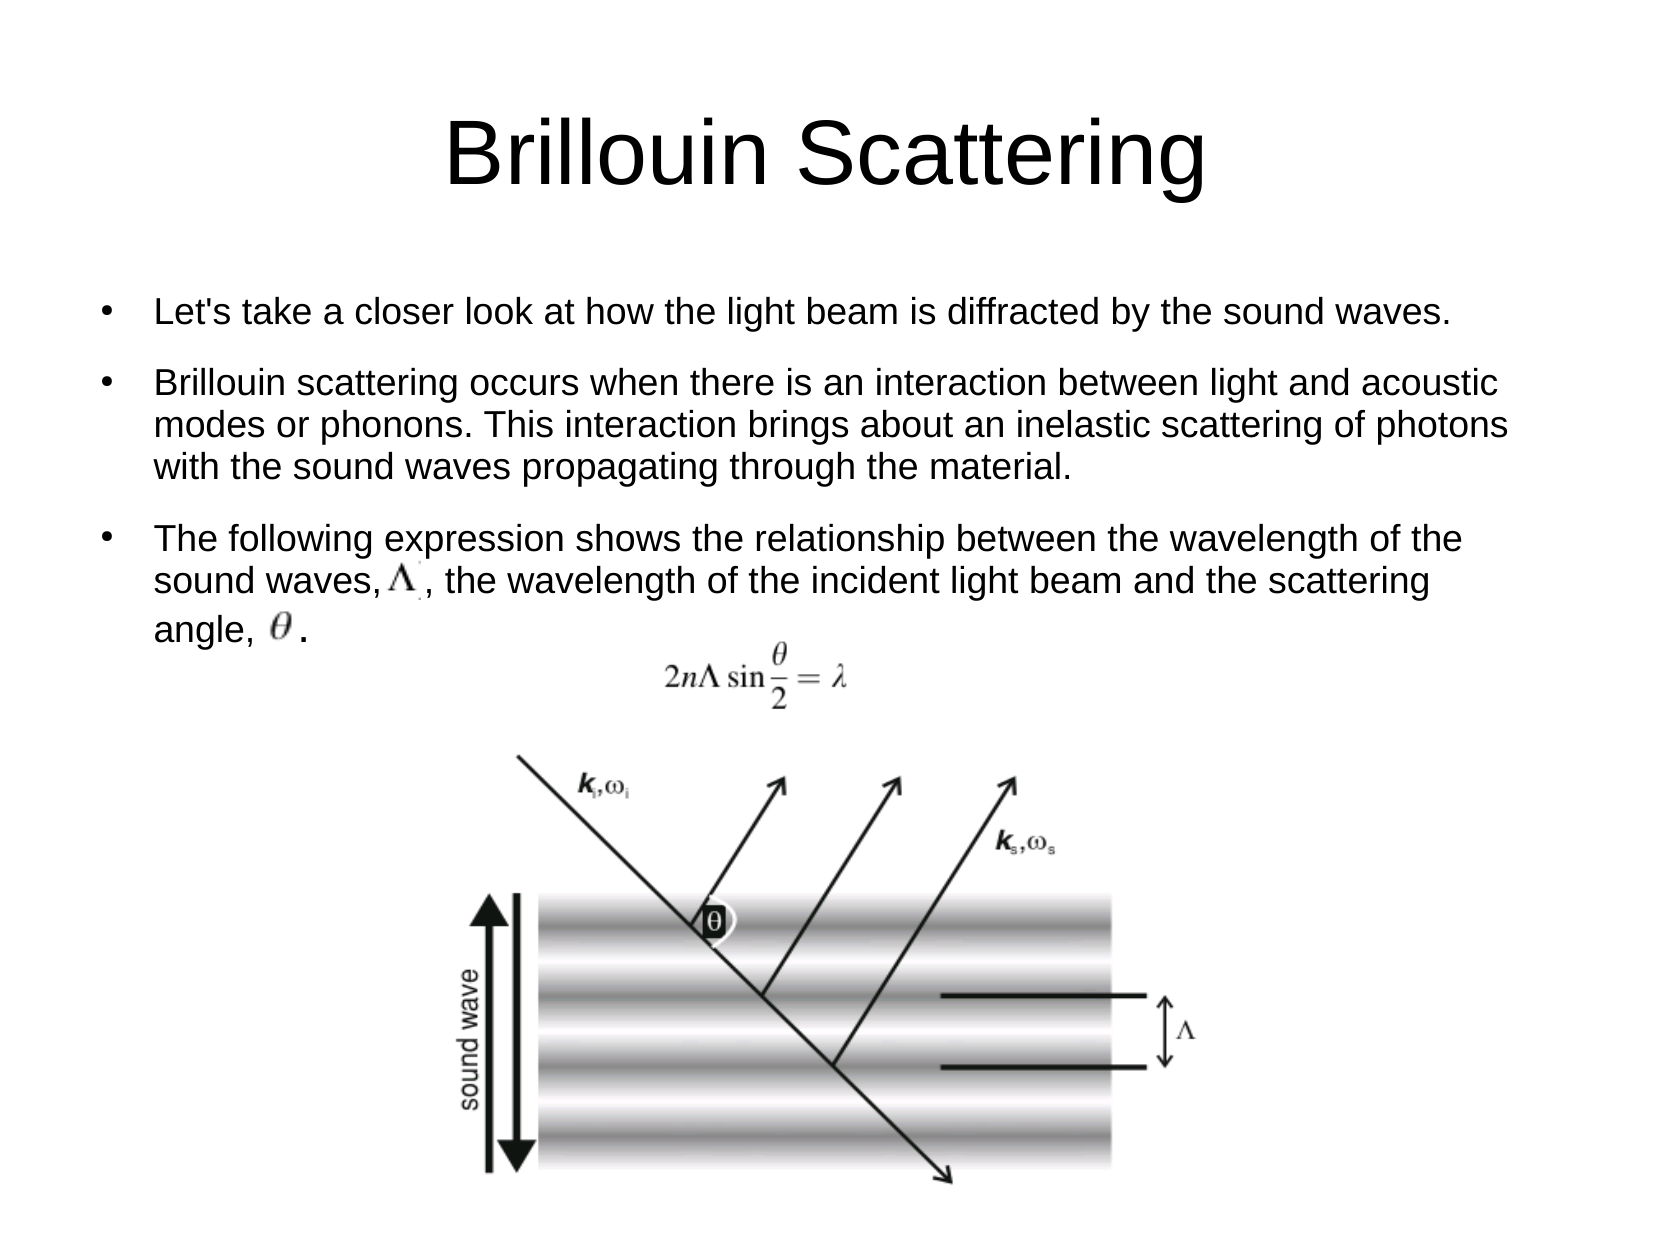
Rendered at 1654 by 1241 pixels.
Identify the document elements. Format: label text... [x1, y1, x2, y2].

title Brillouin Scattering [82, 49, 1571, 257]
picture [255, 599, 301, 646]
picture [379, 556, 421, 601]
list Let's take a closer look at how the light beam is diffracted by the sound waves. Brillouin scattering occurs when there is an interaction between light and acoustic modes or phonons. This interaction brings about an inelastic scattering of photons with the sound waves propagating through the material. The following expression shows the relationship between the wavelength of the sound waves, , the wavelength of the incident light beam and the scattering angle, . [82, 290, 1538, 1010]
picture [435, 634, 1216, 1231]
